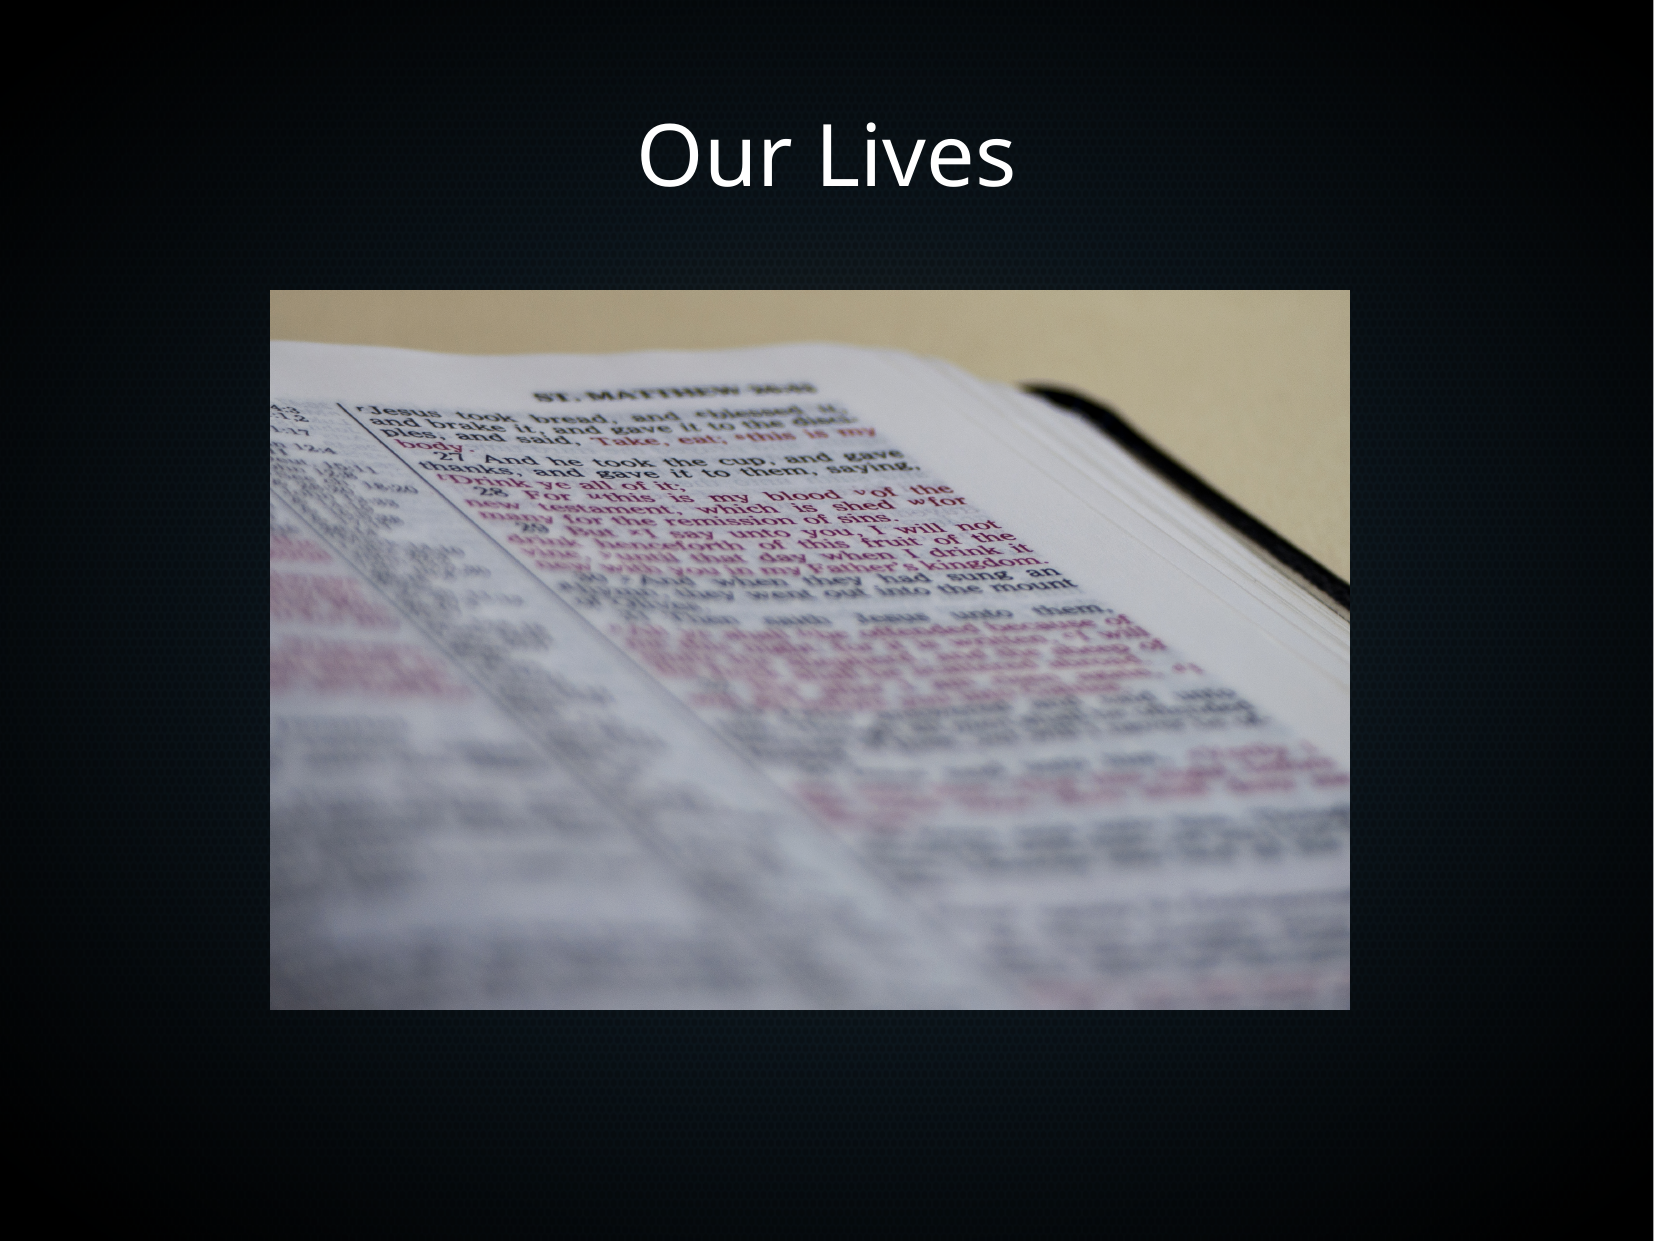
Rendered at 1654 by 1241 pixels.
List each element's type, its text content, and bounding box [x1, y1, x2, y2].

title Our Lives [82, 49, 1571, 257]
picture [0, 0, 1654, 1241]
